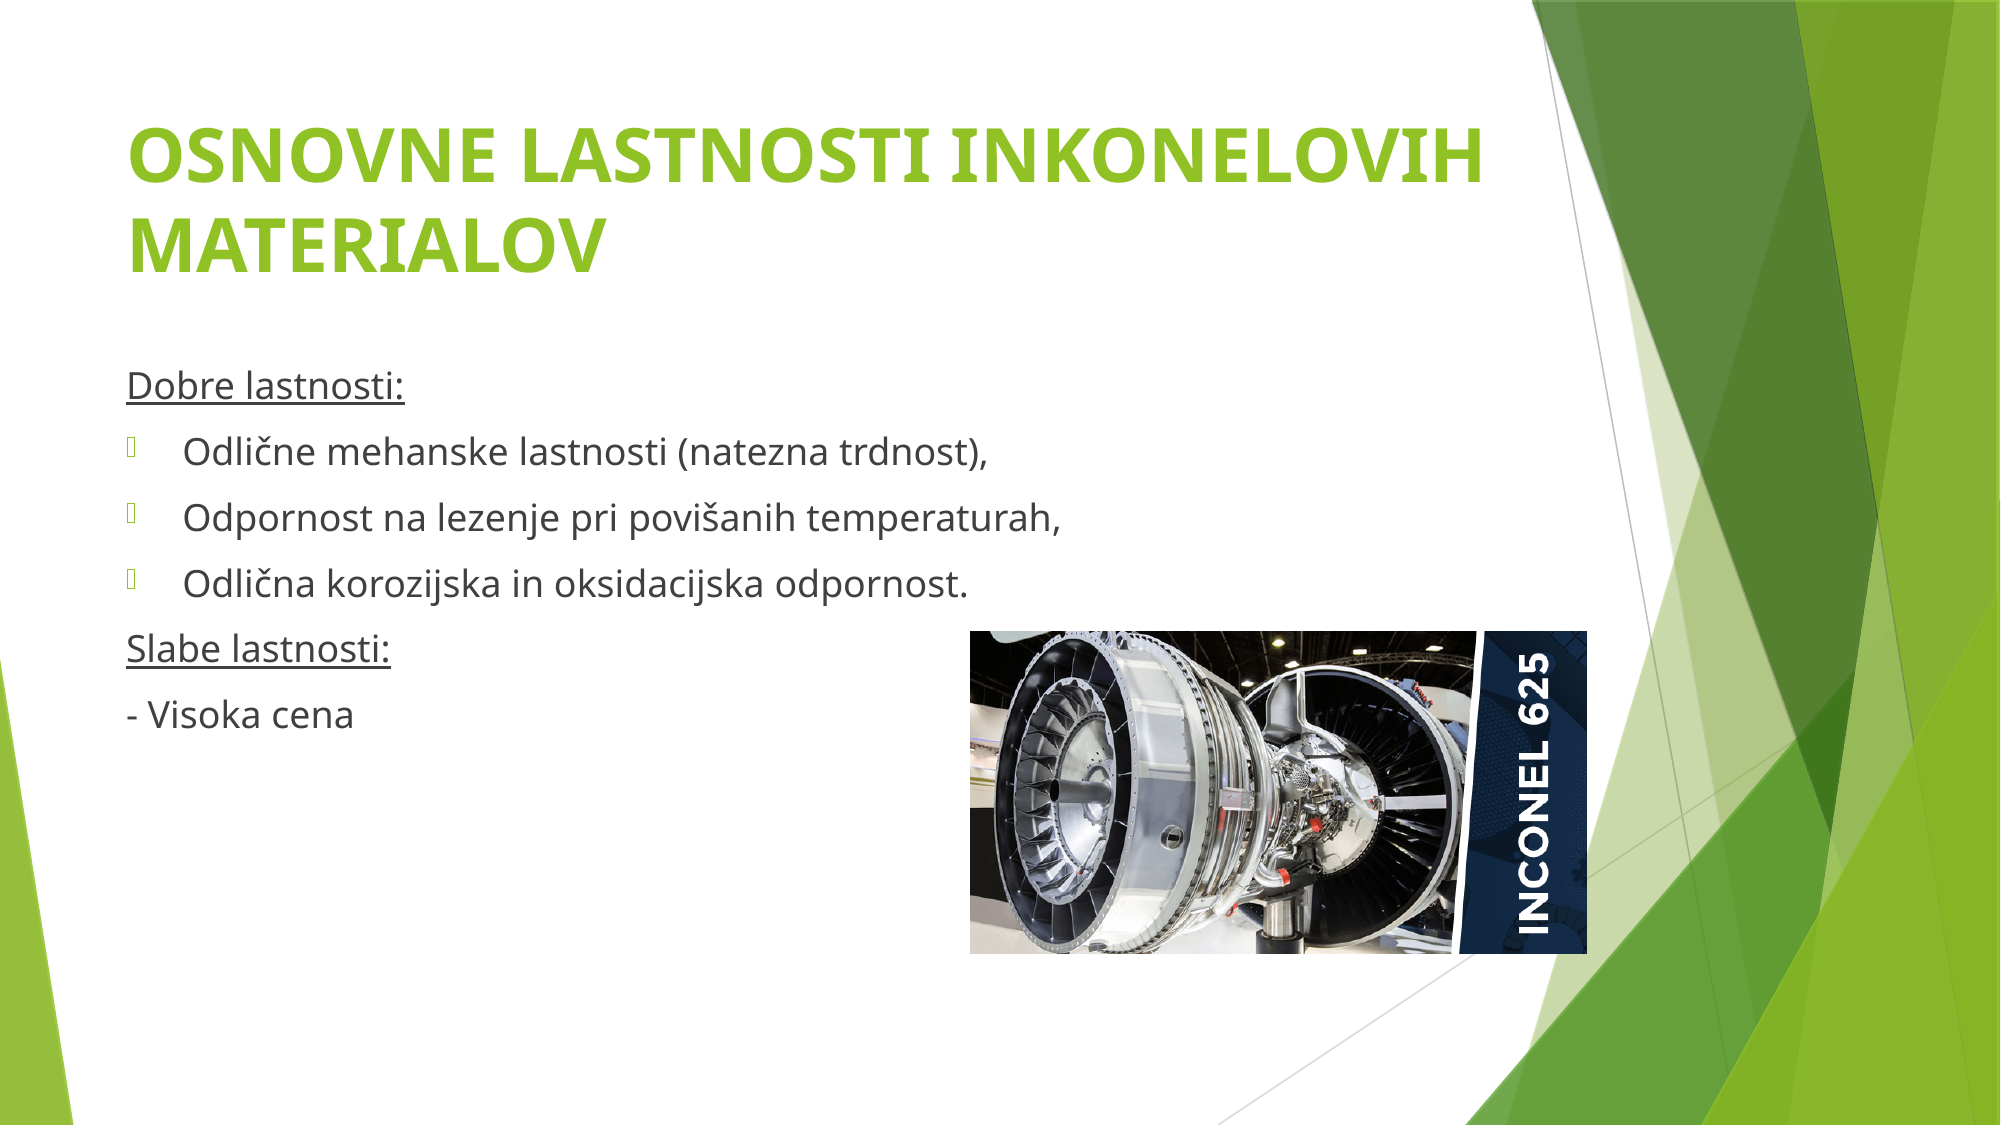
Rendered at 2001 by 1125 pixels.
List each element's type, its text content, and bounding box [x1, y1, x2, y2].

list Dobre lastnosti: Odlične mehanske lastnosti (natezna trdnost), Odpornost na lezenje pri povišanih temperaturah, Odlična korozijska in oksidacijska odpornost. Slabe lastnosti: - Visoka cena [111, 354, 1522, 992]
picture [970, 631, 1587, 954]
title OSNOVNE LASTNOSTI INKONELOVIH MATERIALOV [111, 99, 1522, 317]
